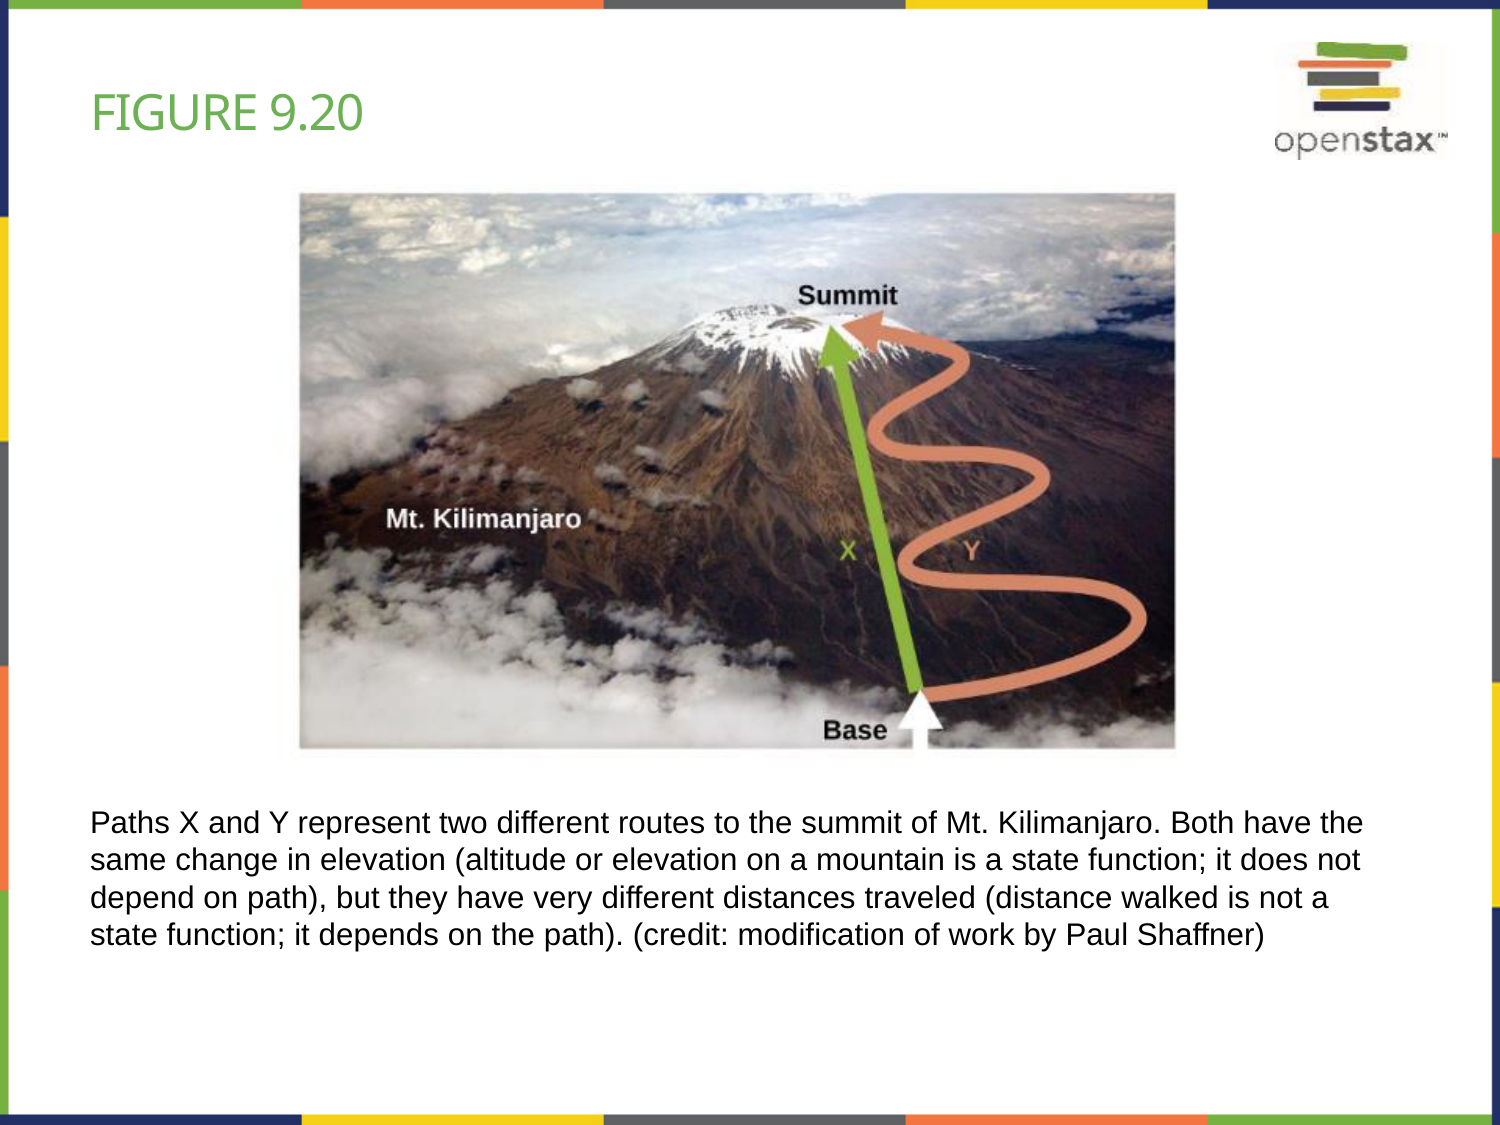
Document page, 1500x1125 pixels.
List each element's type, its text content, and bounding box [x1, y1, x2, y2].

list Paths X and Y represent two different routes to the summit of Mt. Kilimanjaro. Both have the same change in elevation (altitude or elevation on a mountain is a state function; it does not depend on path), but they have very different distances traveled (distance walked is not a state function; it depends on the path). (credit: modification of work by Paul Shaffner) [75, 794, 1398, 986]
picture [0, 0, 1500, 1125]
title Figure 9.20 [75, 39, 1398, 148]
